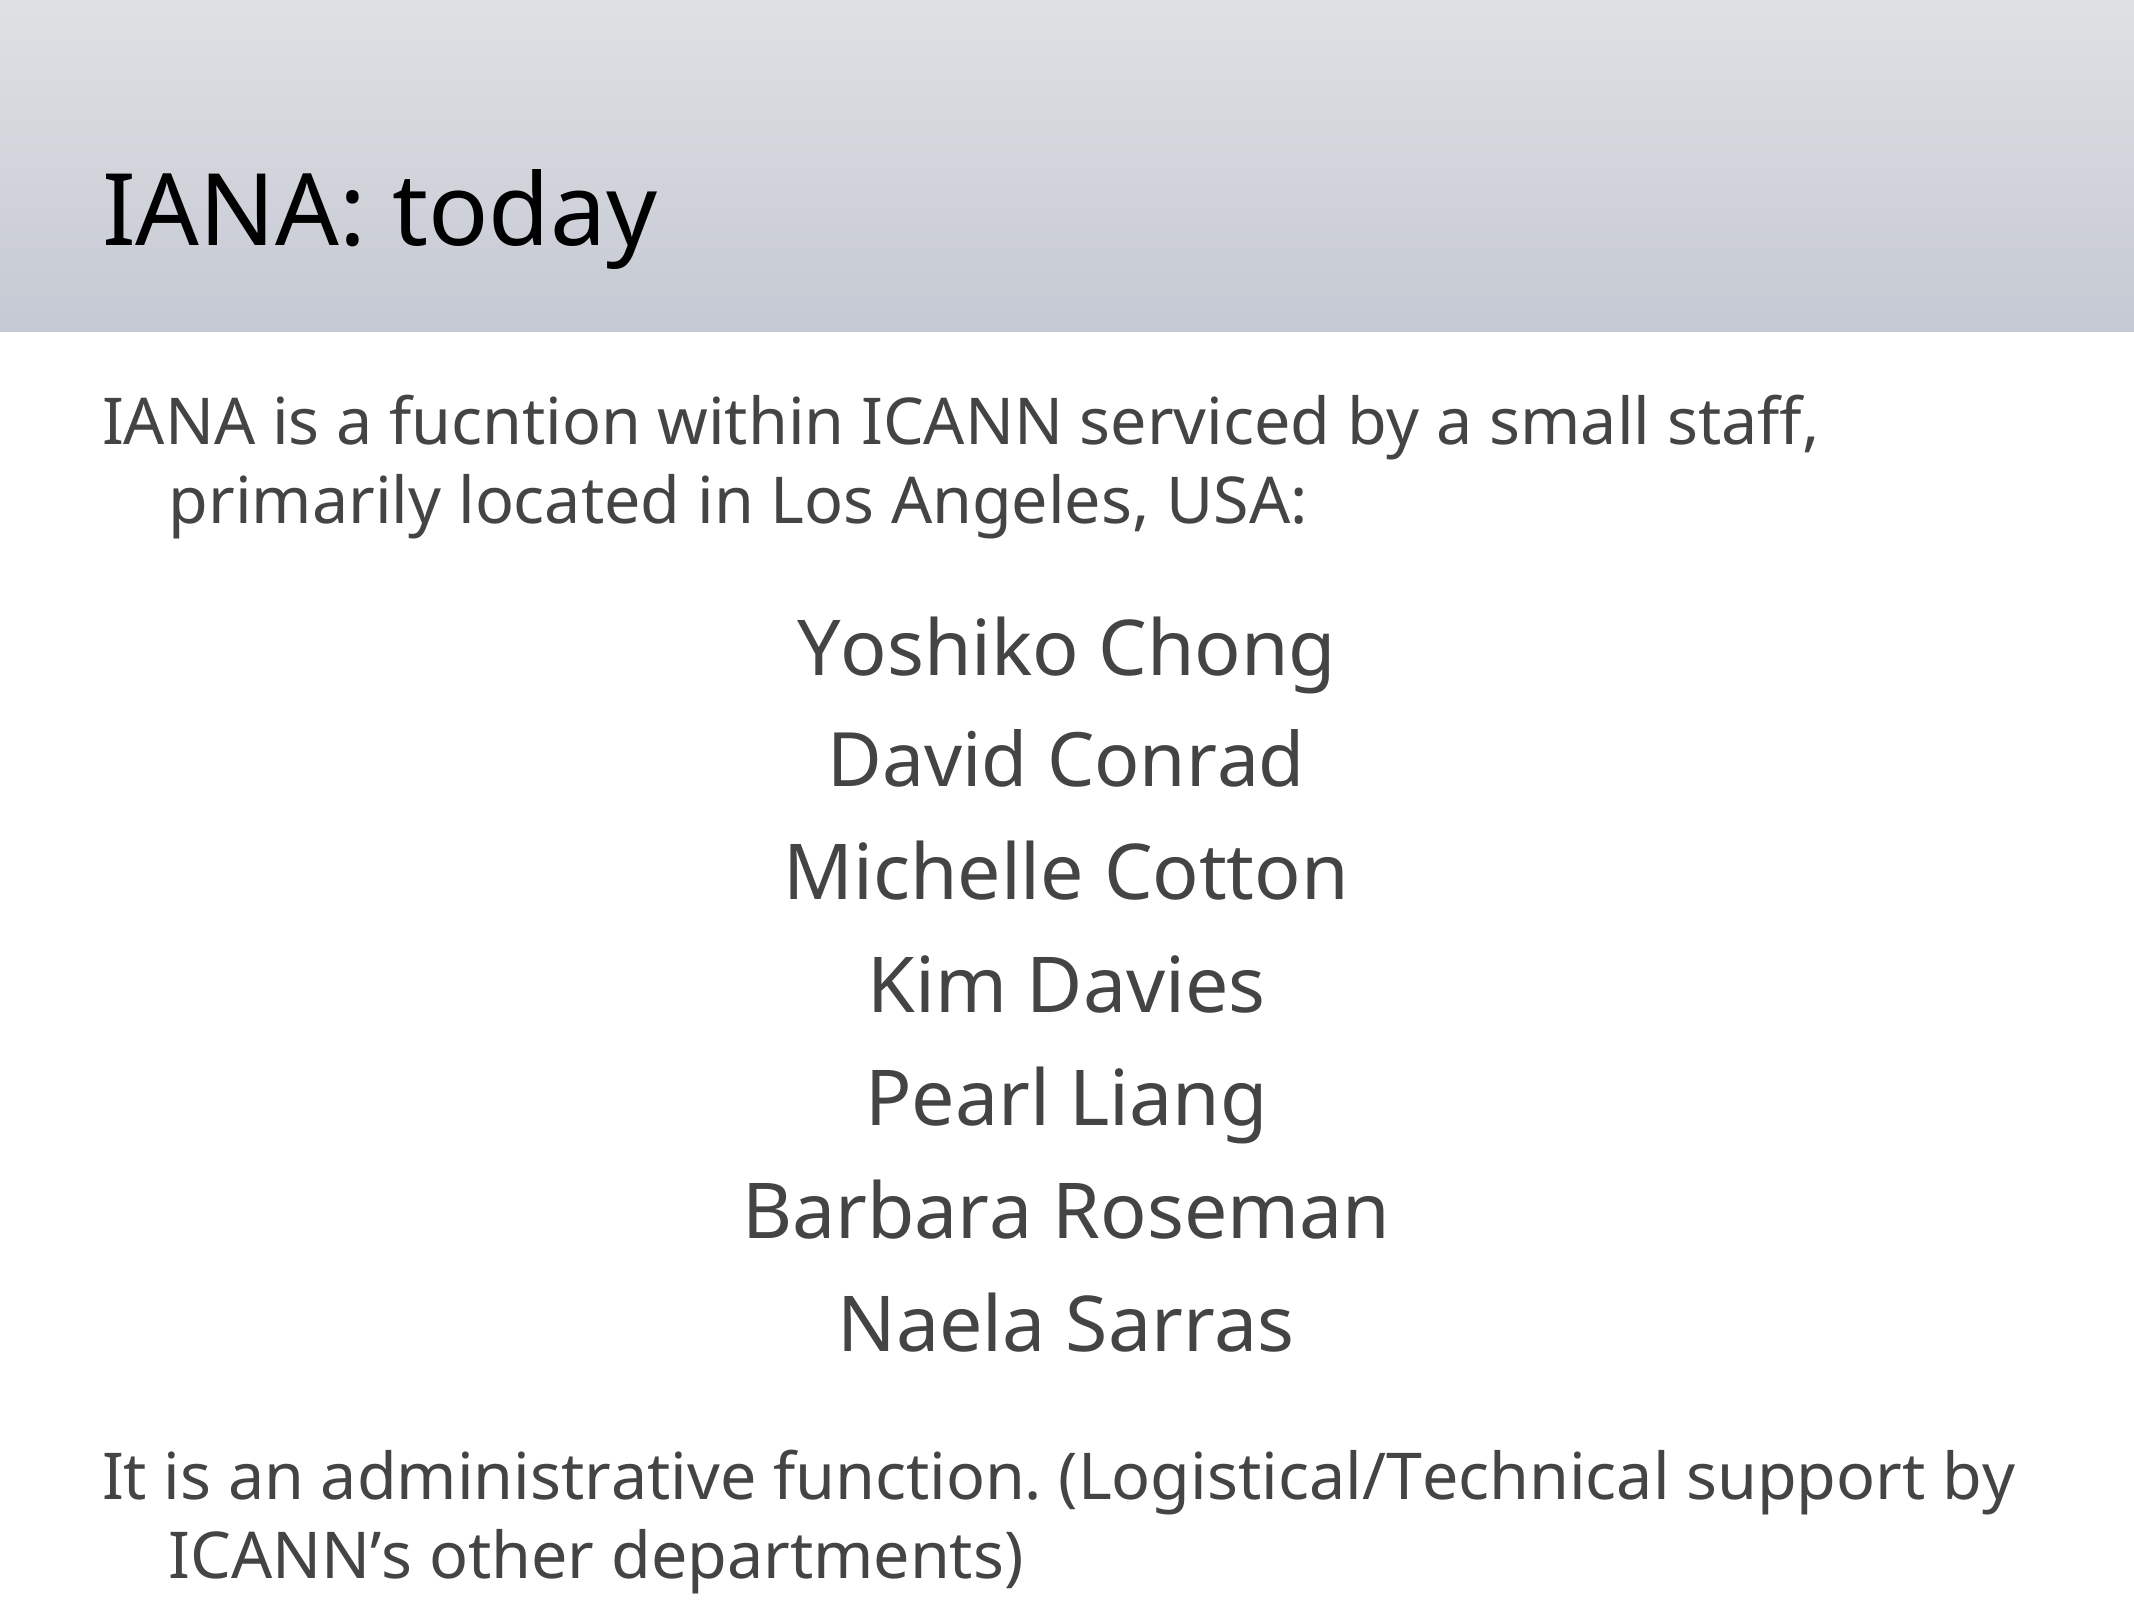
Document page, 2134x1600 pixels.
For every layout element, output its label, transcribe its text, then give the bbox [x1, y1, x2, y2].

text_box [0, 0, 2134, 332]
title IANA: today [93, 54, 2040, 284]
list IANA is a fucntion within ICANN serviced by a small staff, primarily located in Los Angeles, USA: Yoshiko Chong David Conrad Michelle Cotton Kim Davies Pearl Liang Barbara Roseman Naela Sarras It is an administrative function. (Logistical/Technical support by ICANN’s other departments) [93, 372, 2040, 1600]
